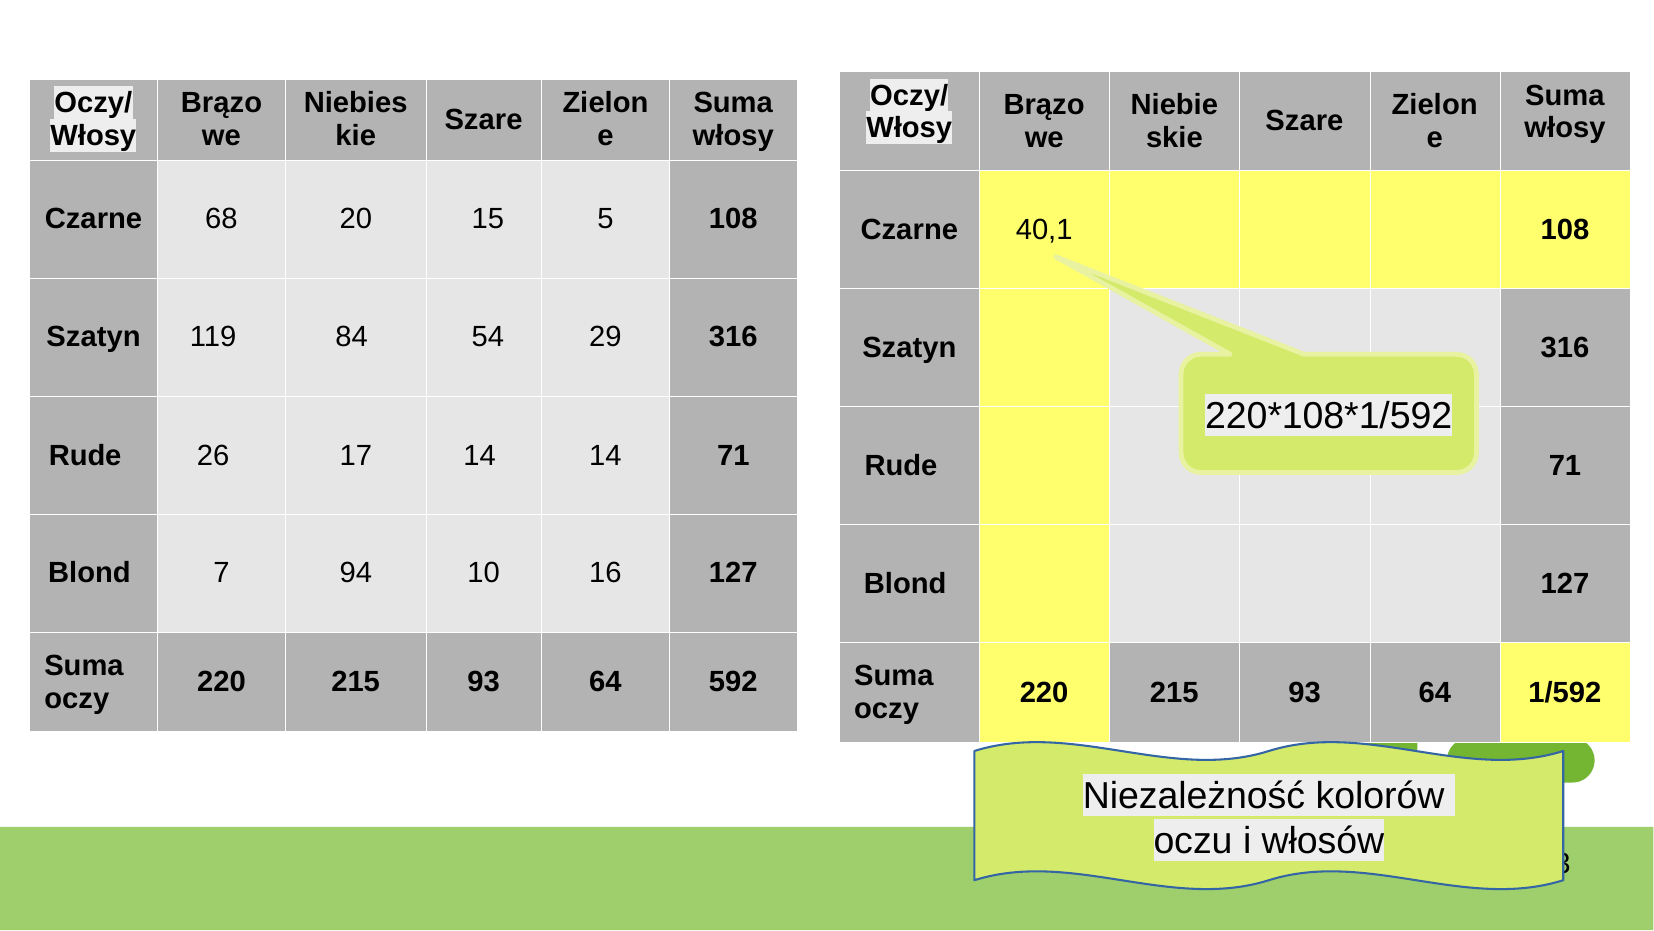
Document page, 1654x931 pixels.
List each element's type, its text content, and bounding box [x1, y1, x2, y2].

table_cell Rude [840, 407, 979, 524]
table_cell 68 [158, 161, 285, 278]
table_header Niebieskie [286, 80, 426, 160]
table_cell 94 [286, 515, 426, 632]
table_cell 127 [1501, 525, 1630, 642]
table_cell 108 [670, 161, 797, 278]
table_cell [1240, 525, 1370, 642]
table_header Zielone [1371, 72, 1500, 170]
table_cell [1371, 171, 1500, 288]
table_cell Szatyn [840, 289, 979, 406]
table_cell 17 [286, 397, 426, 514]
table_cell 54 [427, 279, 541, 396]
table_cell [1240, 473, 1370, 524]
table_cell Suma oczy [30, 633, 157, 731]
table_cell 316 [1501, 289, 1630, 406]
table_header Oczy/Włosy [30, 80, 157, 160]
table_header Oczy/Włosy [840, 72, 979, 170]
table_cell 14 [542, 397, 669, 514]
table_cell 84 [286, 279, 426, 396]
table_cell Czarne [30, 161, 157, 278]
table_cell 7 [158, 515, 285, 632]
table_cell 215 [1110, 643, 1239, 742]
table_cell Blond [30, 515, 157, 632]
table_cell [1110, 289, 1228, 406]
table_cell 220 [158, 633, 285, 731]
table_cell 71 [670, 397, 797, 514]
table_cell [1110, 407, 1239, 524]
table_cell [1371, 407, 1500, 524]
table_cell [1240, 171, 1370, 288]
table_header Szare [427, 80, 541, 160]
text_box 220*108*1/592 [1055, 256, 1477, 473]
text_box Niezależność kolorów oczu i włosów [974, 742, 1564, 890]
table_cell [1110, 525, 1239, 642]
table_cell 215 [286, 633, 426, 731]
table_cell 29 [542, 279, 669, 396]
table_cell [1110, 171, 1239, 288]
table_cell 93 [1240, 643, 1370, 742]
table_cell 108 [1501, 171, 1630, 288]
table_cell 119 [158, 279, 285, 396]
table_cell Blond [840, 525, 979, 642]
table_cell [980, 525, 1109, 642]
table_cell 10 [427, 515, 541, 632]
table_header Niebieskie [1110, 72, 1239, 170]
table_cell Czarne [840, 171, 979, 288]
table_header Suma włosy [1501, 72, 1630, 170]
table_cell 5 [542, 161, 669, 278]
table_cell 40,1 [980, 171, 1109, 288]
table_cell Rude [30, 397, 157, 514]
table_cell 220 [980, 643, 1109, 742]
table_cell 64 [542, 633, 669, 731]
table_cell 93 [427, 633, 541, 731]
table_cell [1371, 289, 1500, 406]
table_cell 14 [427, 397, 541, 514]
table_cell 16 [542, 515, 669, 632]
table_cell 64 [1371, 643, 1500, 742]
table_cell 15 [427, 161, 541, 278]
table_cell [1240, 289, 1370, 354]
table_cell 26 [158, 397, 285, 514]
table_cell 71 [1501, 407, 1630, 524]
table_header Zielone [542, 80, 669, 160]
table_cell [980, 407, 1109, 524]
table_cell 127 [670, 515, 797, 632]
table_header Brązowe [980, 72, 1109, 170]
table_header Brązowe [158, 80, 285, 160]
table_cell Szatyn [30, 279, 157, 396]
table_cell 592 [670, 633, 797, 731]
table_cell Suma oczy [840, 643, 979, 742]
table_cell [1141, 289, 1239, 328]
table_cell 20 [286, 161, 426, 278]
table_cell 316 [670, 279, 797, 396]
table_cell [980, 289, 1109, 406]
table_cell [1371, 525, 1500, 642]
table_header Szare [1240, 72, 1370, 170]
table_header Suma włosy [670, 80, 797, 160]
table_cell 1/592 [1501, 643, 1630, 742]
